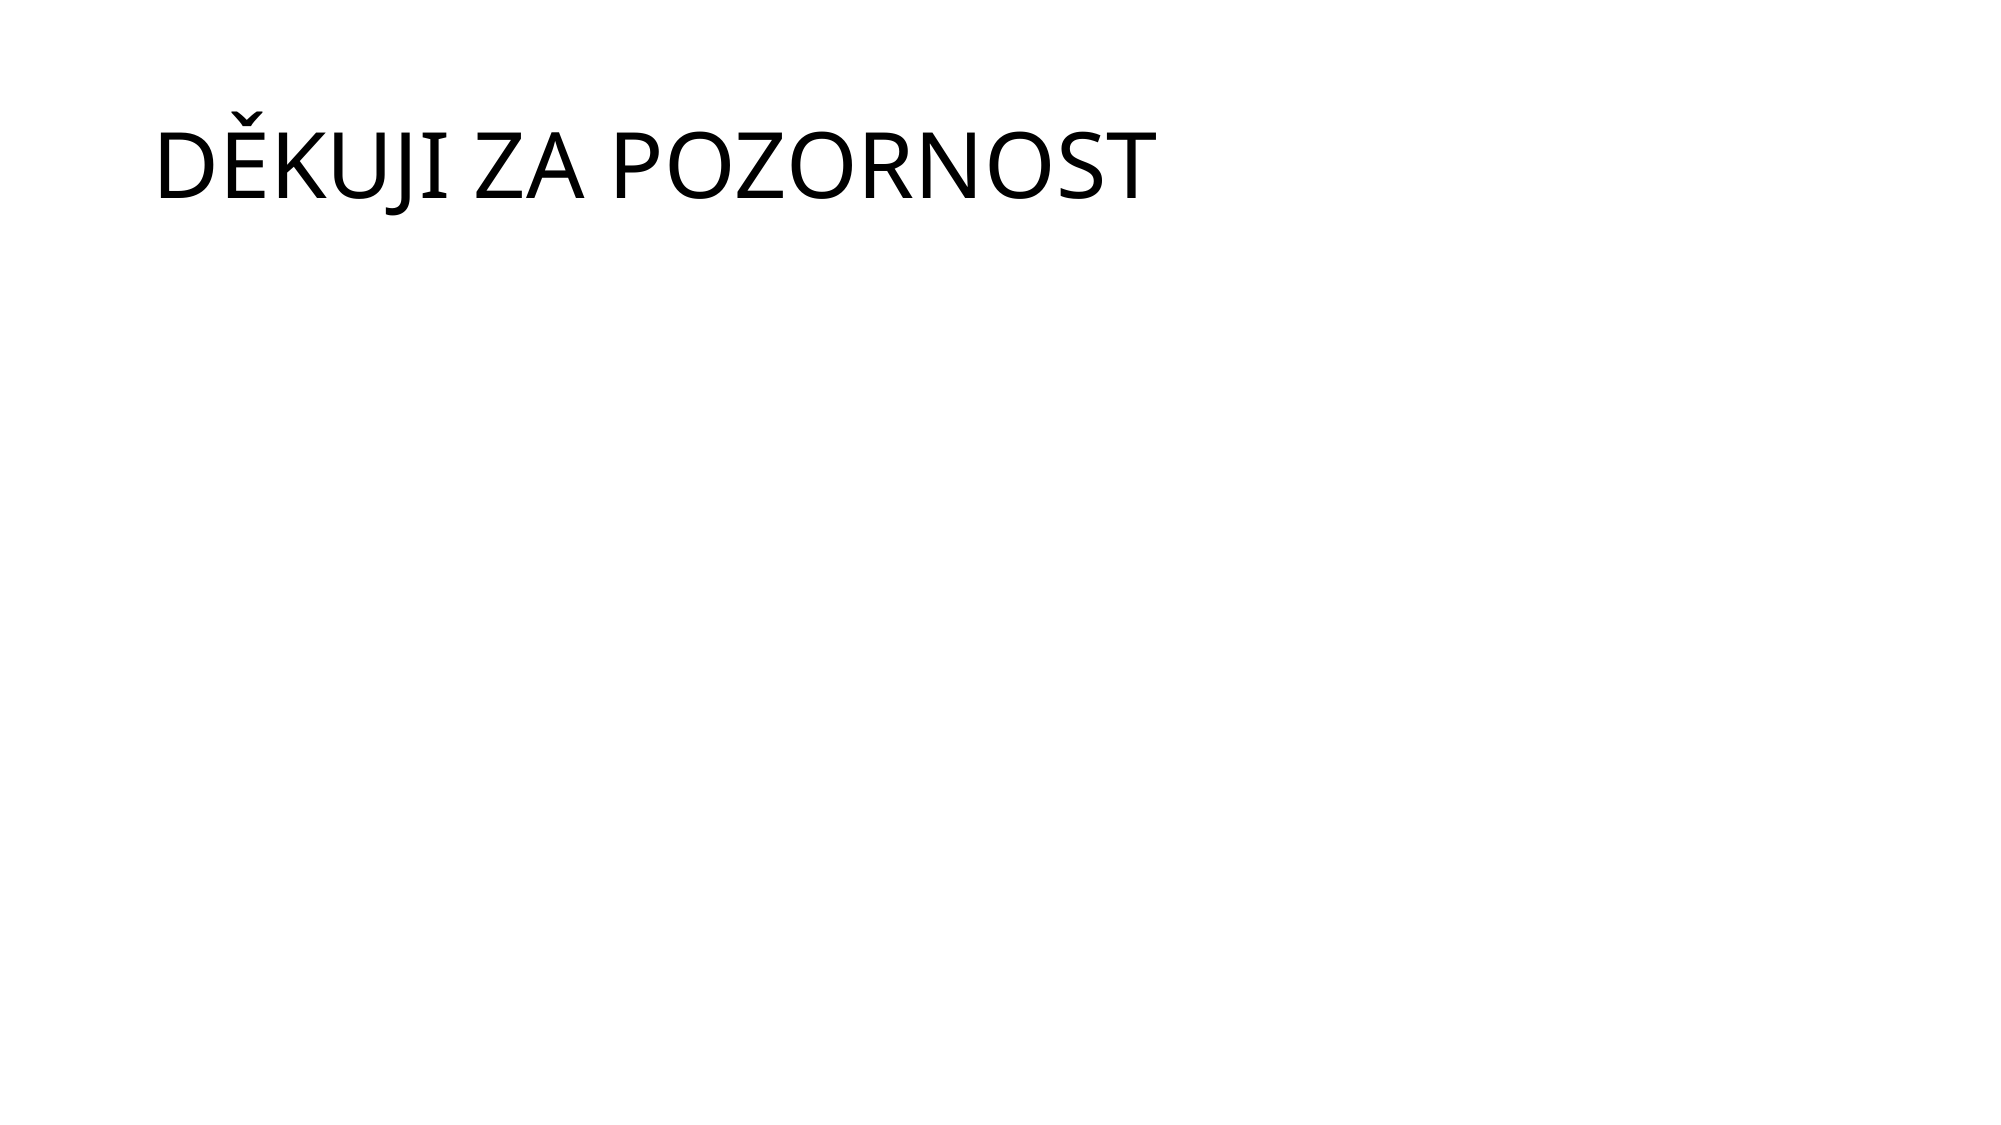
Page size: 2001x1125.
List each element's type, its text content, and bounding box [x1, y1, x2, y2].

title DĚKUJI ZA POZORNOST [137, 59, 1863, 278]
